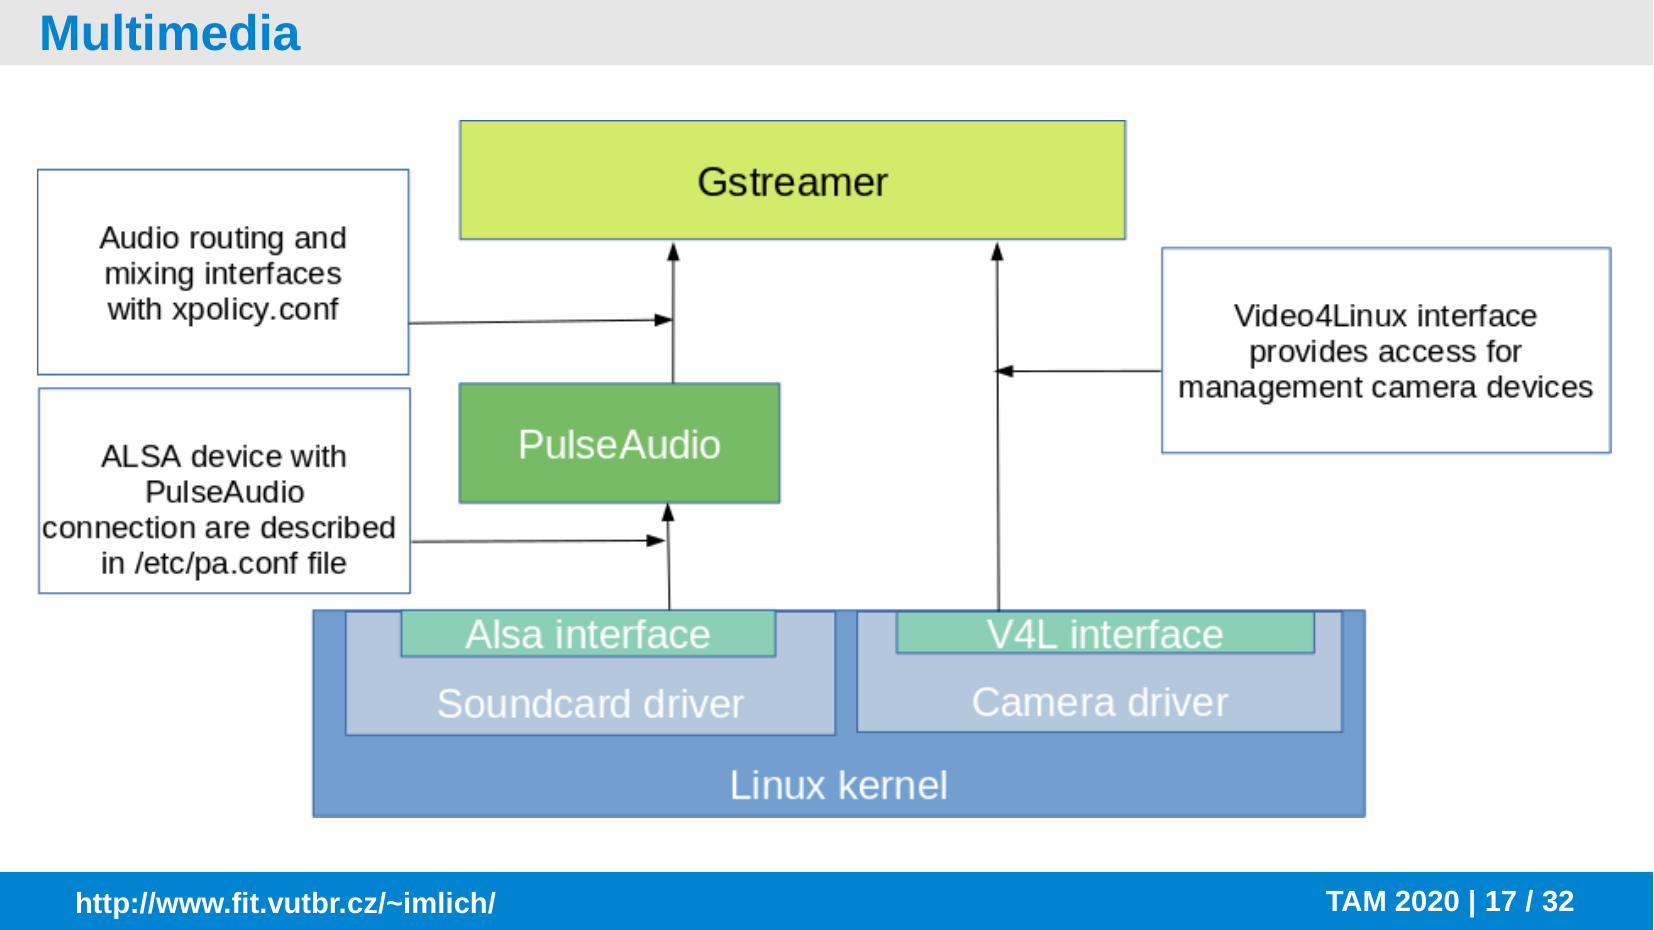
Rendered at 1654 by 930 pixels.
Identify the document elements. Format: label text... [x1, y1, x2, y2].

title Multimedia [39, 4, 1614, 61]
picture [37, 75, 1612, 863]
